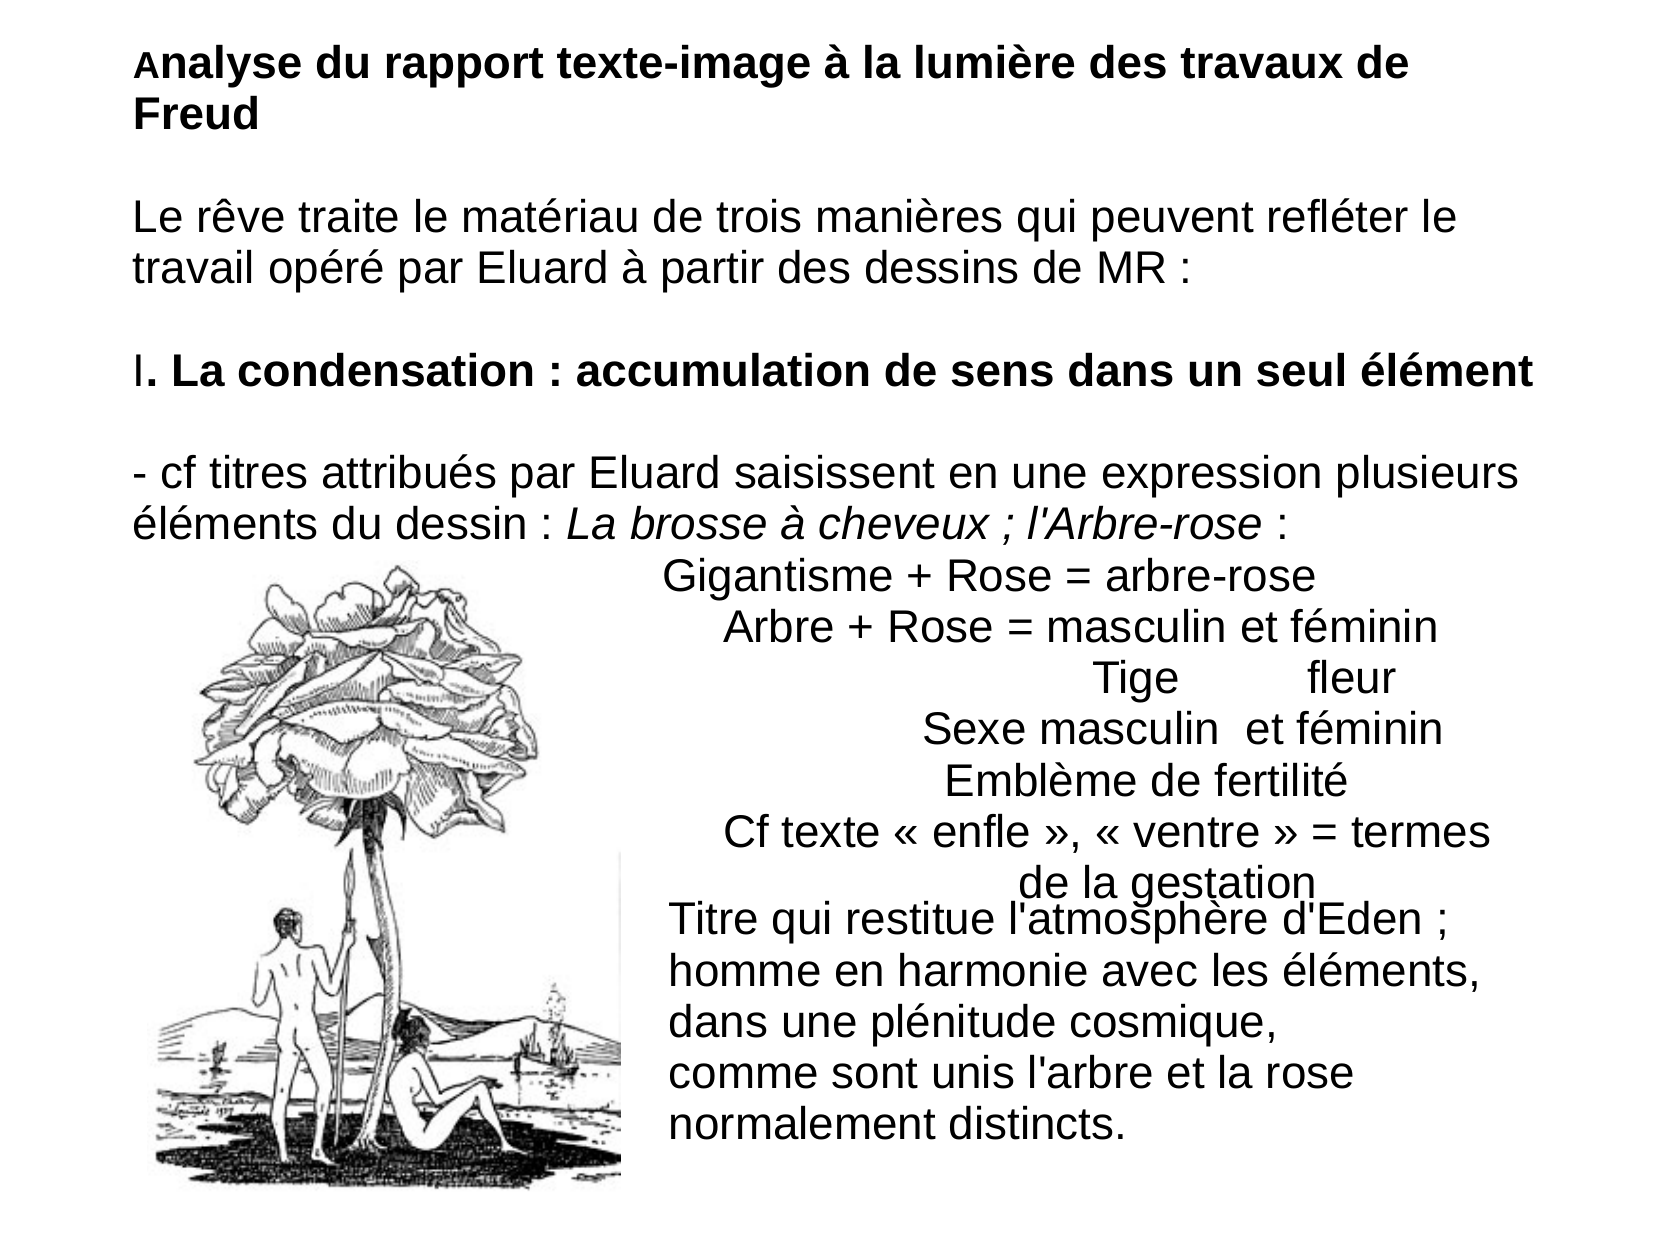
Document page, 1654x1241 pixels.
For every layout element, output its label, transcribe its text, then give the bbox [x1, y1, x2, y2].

picture [147, 560, 621, 1195]
text_box Titre qui restitue l'atmosphère d'Eden ; homme en harmonie avec les éléments, dans une plénitude cosmique, comme sont unis l'arbre et la rose normalement distincts. [654, 885, 1625, 1182]
text_box Analyse du rapport texte-image à la lumière des travaux de Freud Le rêve traite le matériau de trois manières qui peuvent refléter le travail opéré par Eluard à partir des dessins de MR : I. La condensation : accumulation de sens dans un seul élément - cf titres attribués par Eluard saisissent en une expression plusieurs éléments du dessin : La brosse à cheveux ; l'Arbre-rose : Gigantisme + Rose = arbre-rose Arbre + Rose = masculin et féminin Tige fleur Sexe masculin et féminin Emblème de fertilité Cf texte « enfle », « ventre » = termes de la gestation [118, 29, 1565, 1184]
